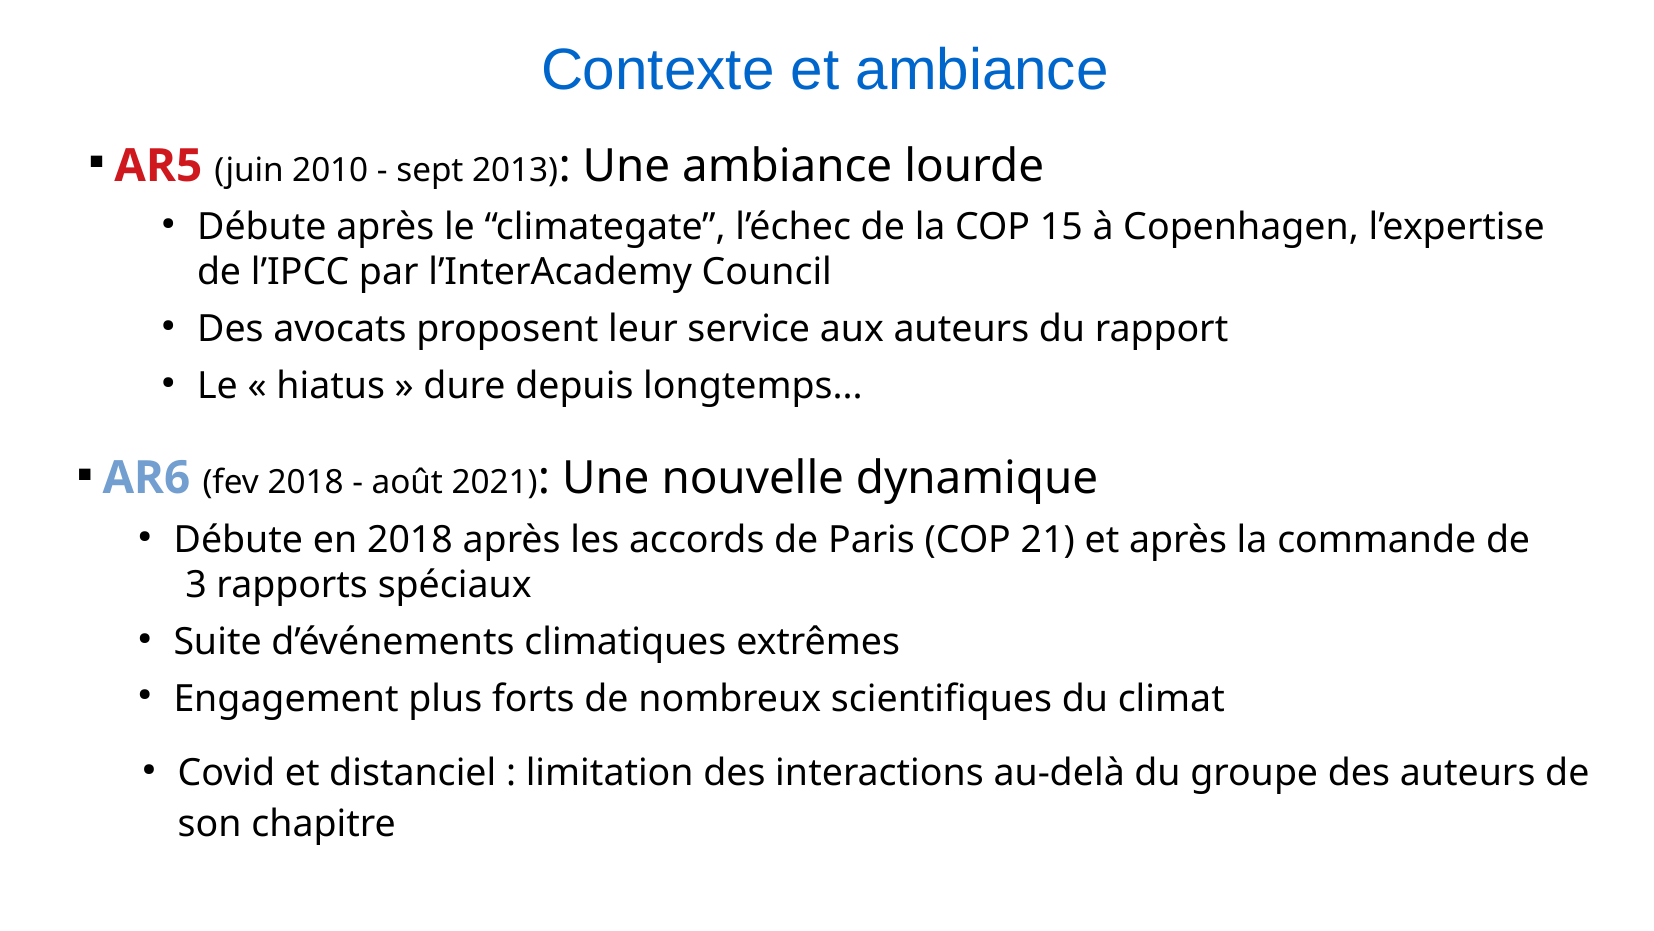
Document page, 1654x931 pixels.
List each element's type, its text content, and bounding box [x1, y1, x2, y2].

text_box Contexte et ambiance [81, 23, 1570, 104]
text_box AR5 (juin 2010 - sept 2013): Une ambiance lourde Débute après le “climategate”, l’échec de la COP 15 à Copenhagen, l’expertise de l’IPCC par l’InterAcademy Council Des avocats proposent leur service aux auteurs du rapport Le « hiatus » dure depuis longtemps... [75, 127, 1573, 426]
text_box AR6 (fev 2018 - août 2021): Une nouvelle dynamique Débute en 2018 après les accords de Paris (COP 21) et après la commande de 3 rapports spéciaux Suite d’événements climatiques extrêmes Engagement plus forts de nombreux scientifiques du climat [64, 440, 1562, 727]
text_box Covid et distanciel : limitation des interactions au-delà du groupe des auteurs de son chapitre [92, 738, 1610, 841]
